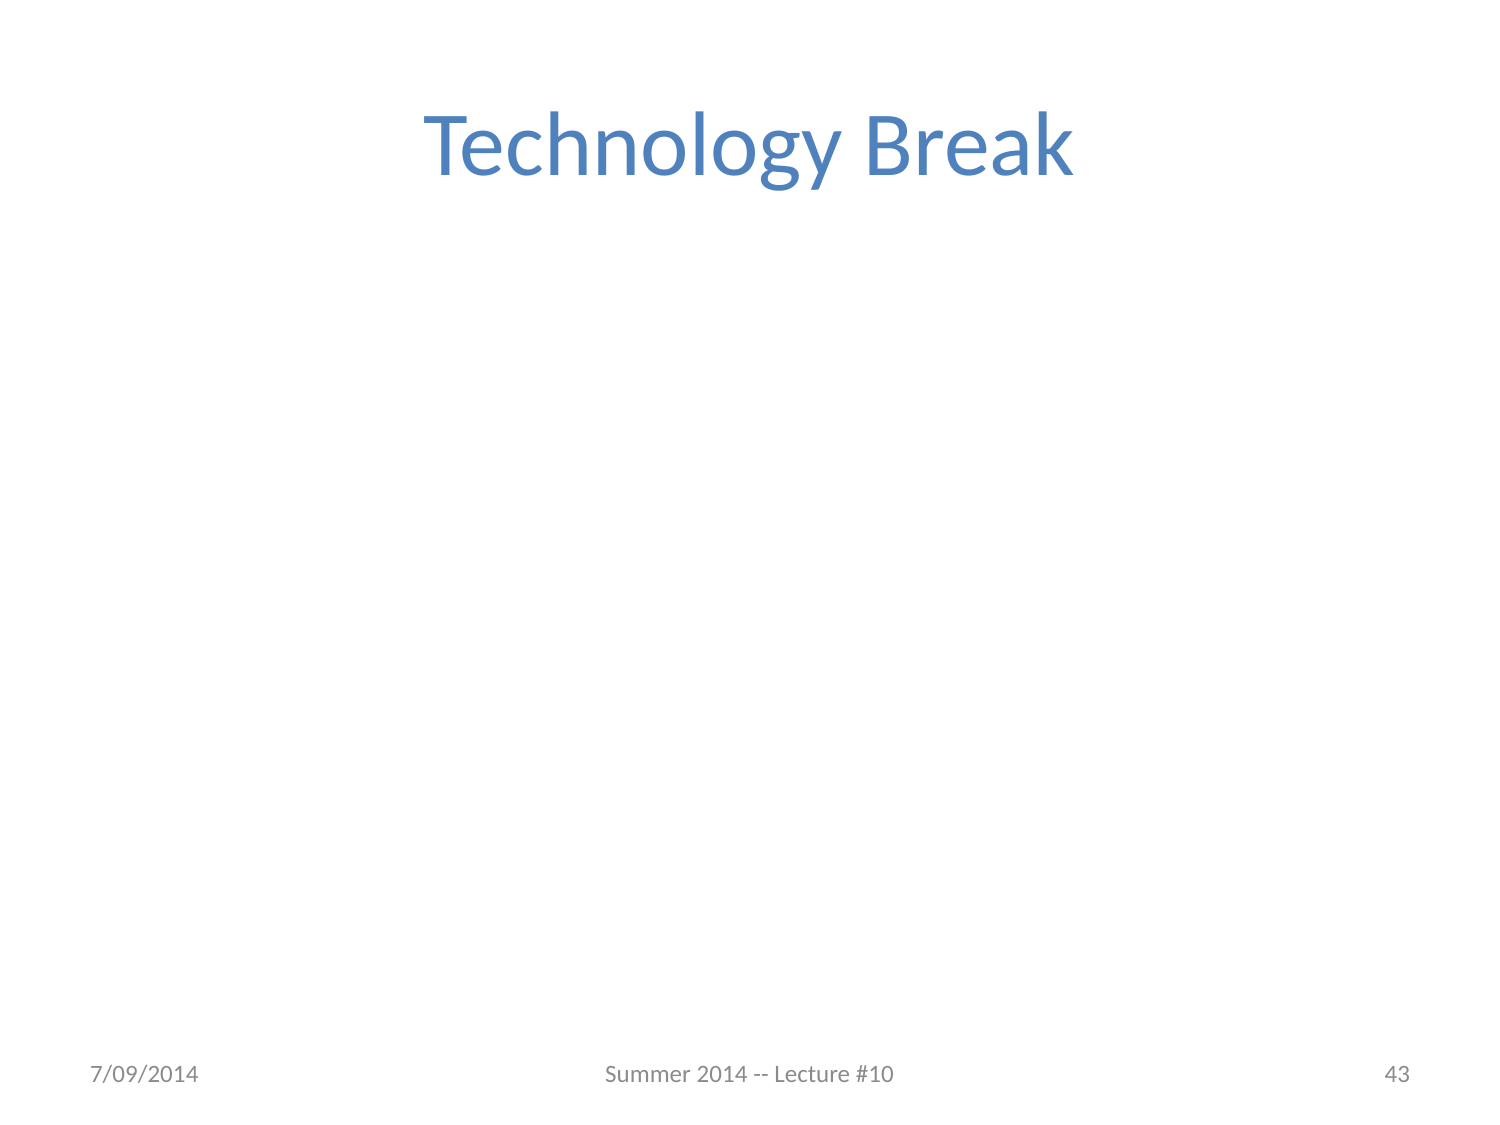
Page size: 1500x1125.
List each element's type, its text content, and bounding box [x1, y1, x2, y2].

footer Summer 2014 -- Lecture #10 [512, 1042, 988, 1103]
slide_number 7/09/2014 [75, 1042, 425, 1103]
slide_number <number> [1074, 1042, 1425, 1103]
title Technology Break [75, 45, 1425, 233]
